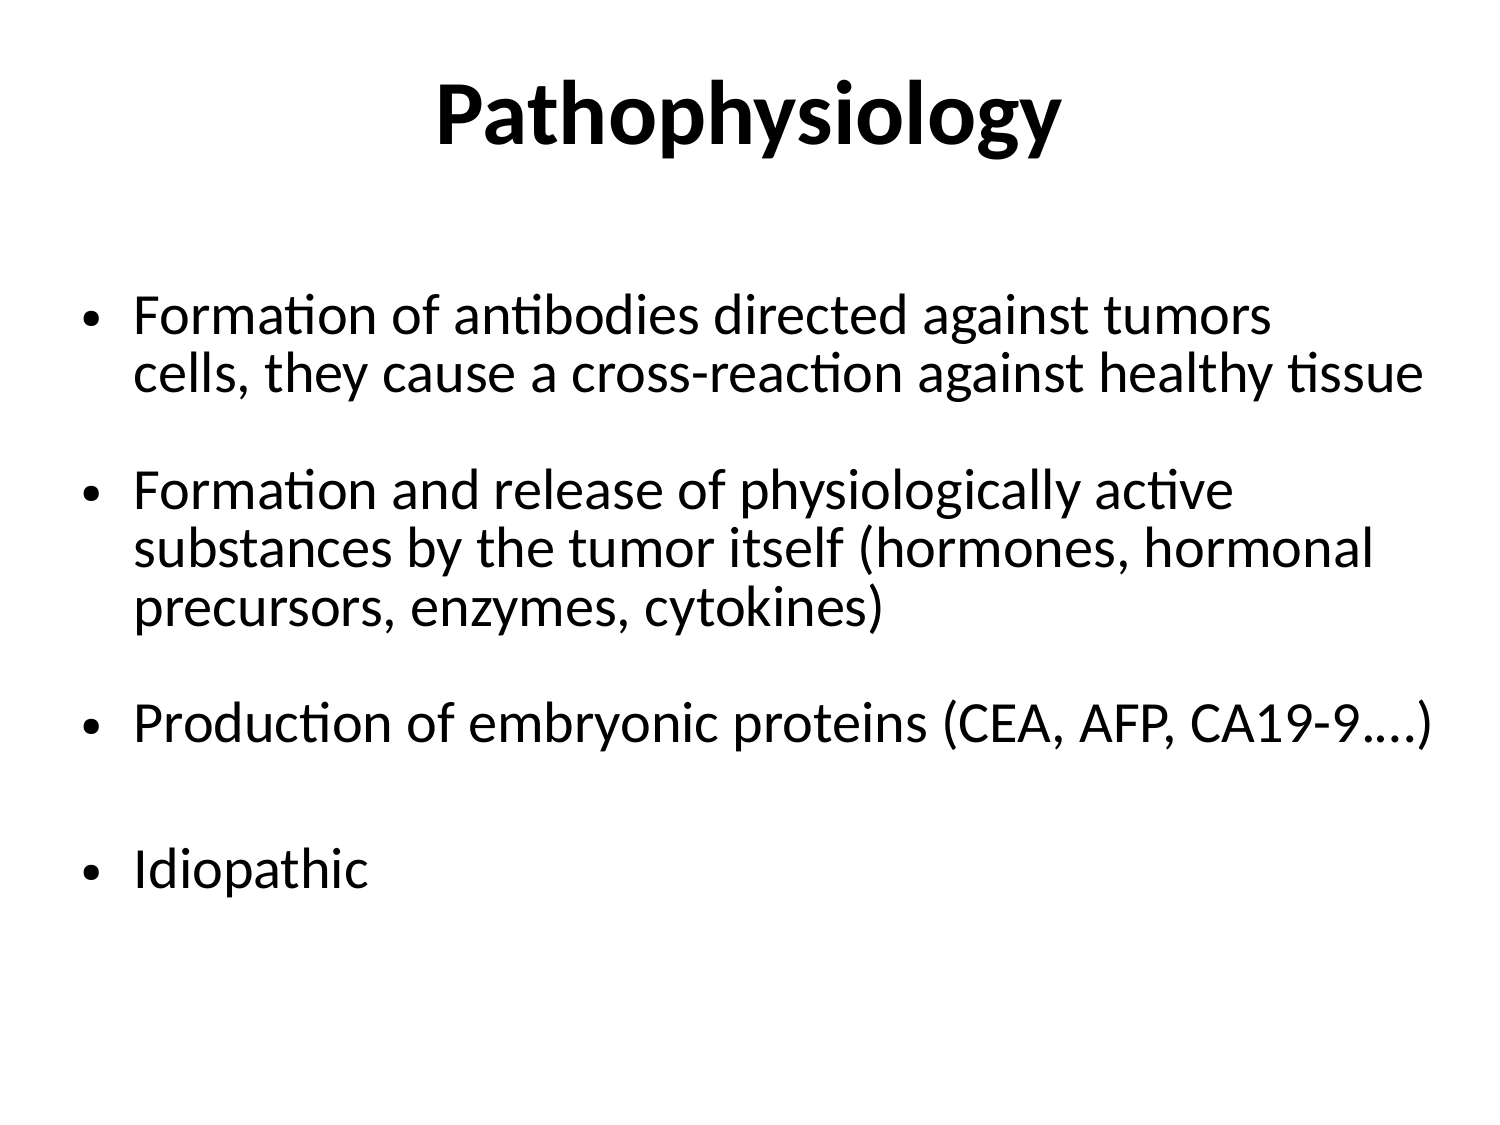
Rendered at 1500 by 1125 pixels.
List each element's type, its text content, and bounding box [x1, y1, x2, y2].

list Formation of antibodies directed against tumors cells, they cause a cross-reaction against healthy tissue Formation and release of physiologically active substances by the tumor itself (hormones, hormonal precursors, enzymes, cytokines) Production of embryonic proteins (CEA, AFP, CA19-9.…) Idiopathic [63, 290, 1471, 1034]
title Pathophysiology [75, 45, 1425, 233]
